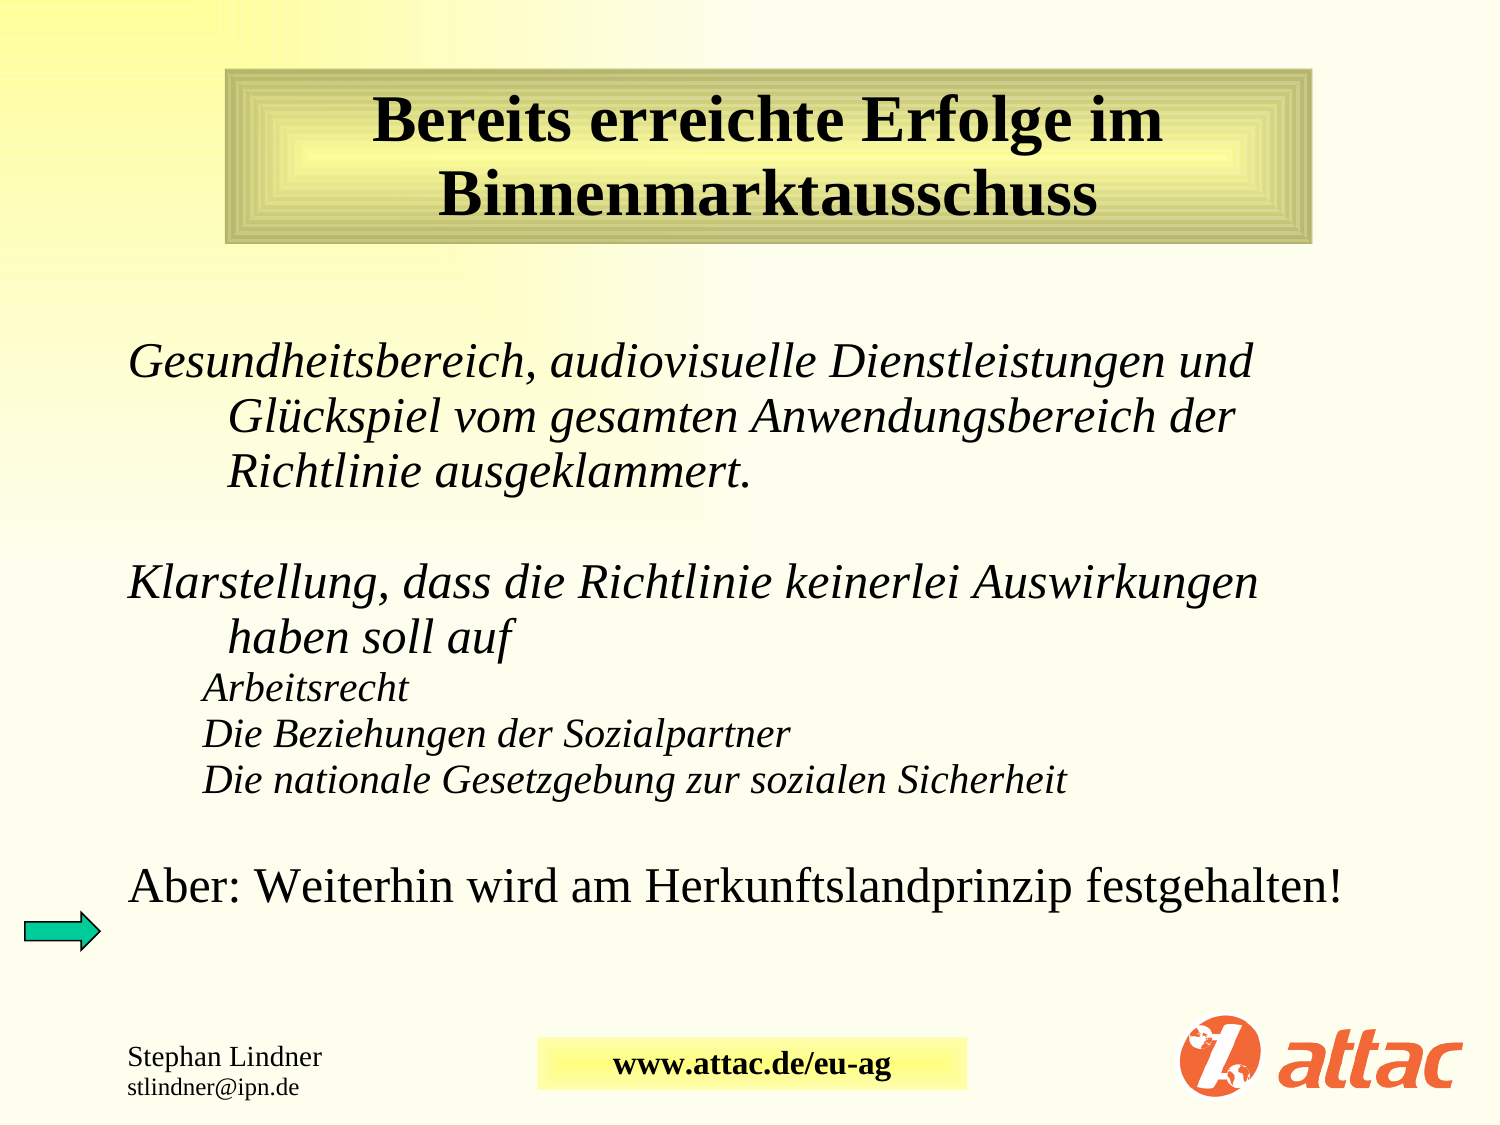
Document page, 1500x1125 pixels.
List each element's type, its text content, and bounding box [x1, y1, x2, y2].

text_box Stephan Lindner stlindner@ipn.de [112, 1032, 338, 1109]
picture [1175, 1012, 1463, 1101]
list Gesundheitsbereich, audiovisuelle Dienstleistungen und Glückspiel vom gesamten Anwendungsbereich der Richtlinie ausgeklammert. Klarstellung, dass die Richtlinie keinerlei Auswirkungen haben soll auf Arbeitsrecht Die Beziehungen der Sozialpartner Die nationale Gesetzgebung zur sozialen Sicherheit Aber: Weiterhin wird am Herkunftslandprinzip festgehalten! [112, 324, 1388, 1001]
text_box www.attac.de/eu-ag [537, 1037, 968, 1090]
title Bereits erreichte Erfolge im Binnenmarktausschuss [224, 68, 1313, 244]
